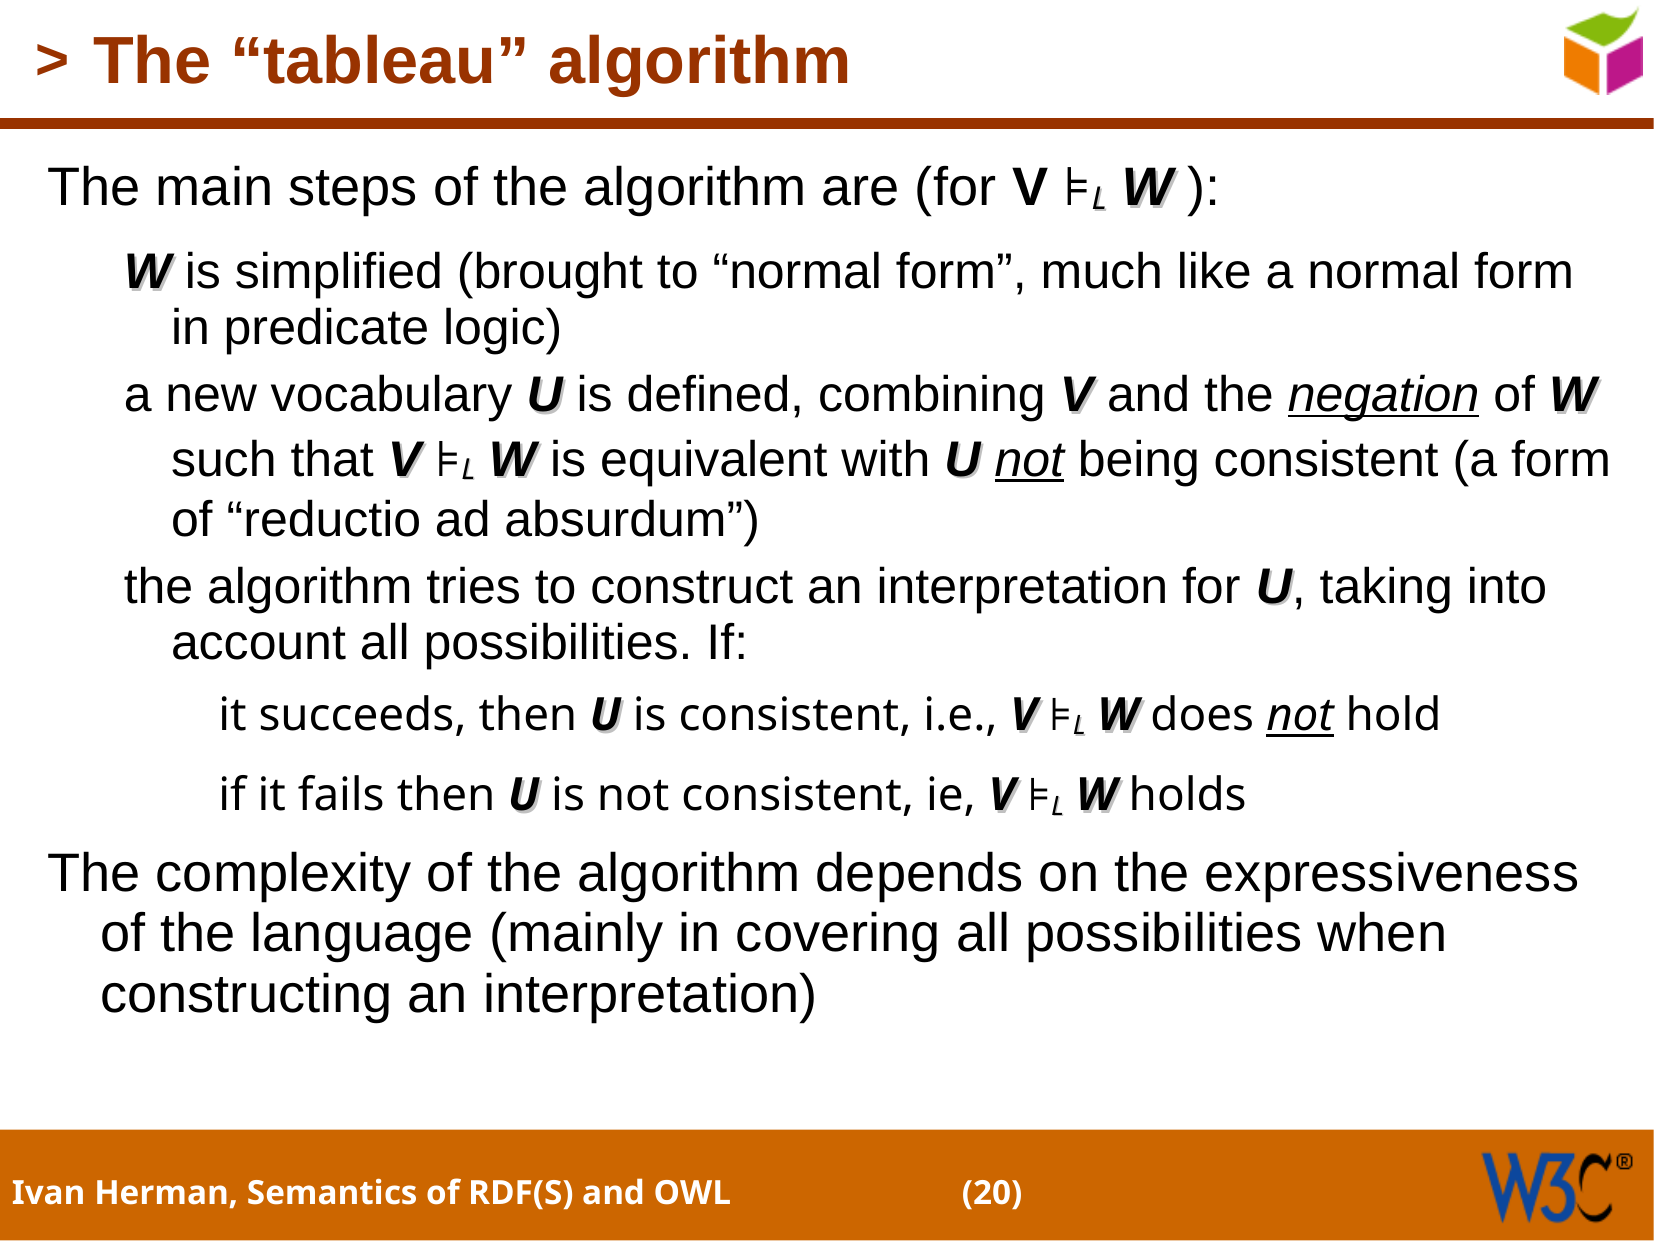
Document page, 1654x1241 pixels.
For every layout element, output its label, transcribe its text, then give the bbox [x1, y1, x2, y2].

picture [1477, 1149, 1639, 1228]
title The “tableau” algorithm [93, 7, 1493, 111]
picture [1564, 5, 1643, 95]
list The main steps of the algorithm are (for V ⊧L W ): W is simplified (brought to “normal form”, much like a normal form in predicate logic) a new vocabulary U is defined, combining V and the negation of W such that V ⊧L W is equivalent with U not being consistent (a form of “reductio ad absurdum”) the algorithm tries to construct an interpretation for U, taking into account all possibilities. If: it succeeds, then U is consistent, i.e., V ⊧L W does not hold if it fails then U is not consistent, ie, V ⊧L W holds The complexity of the algorithm depends on the expressiveness of the language (mainly in covering all possibilities when constructing an interpretation) [29, 147, 1624, 1119]
